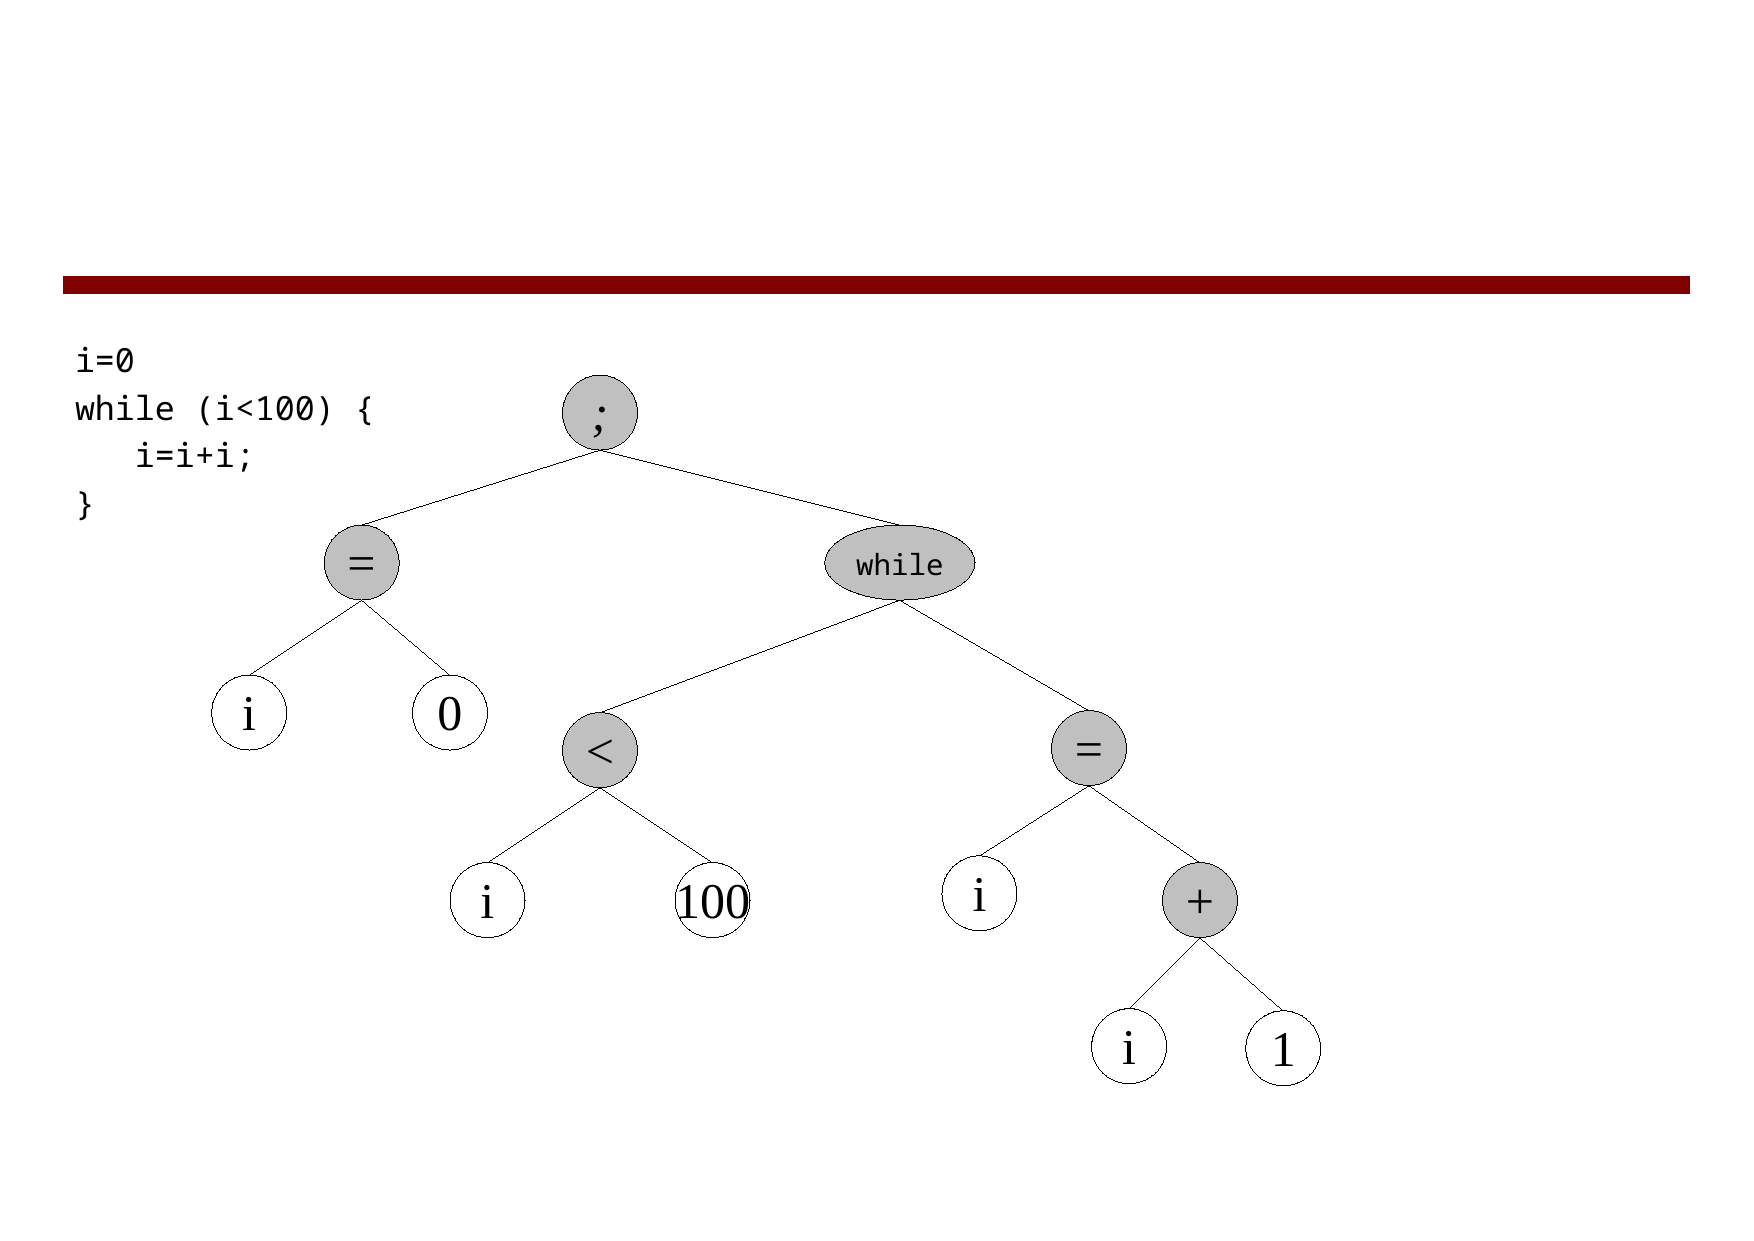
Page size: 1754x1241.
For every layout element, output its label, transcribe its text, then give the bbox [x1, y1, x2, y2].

text_box + [1162, 862, 1238, 938]
text_box 100 [675, 862, 751, 938]
text_box i [1091, 1008, 1167, 1084]
text_box 1 [1245, 1010, 1321, 1086]
text_box 0 [412, 675, 488, 751]
text_box i [211, 675, 287, 751]
text_box i [450, 862, 526, 938]
text_box = [1051, 710, 1127, 786]
text_box i [941, 855, 1017, 931]
text_box i=0 while (i<100) { i=i+i; } [75, 334, 413, 492]
text_box while [824, 525, 976, 601]
text_box ; [562, 375, 638, 450]
text_box < [562, 712, 638, 788]
text_box = [324, 525, 400, 600]
